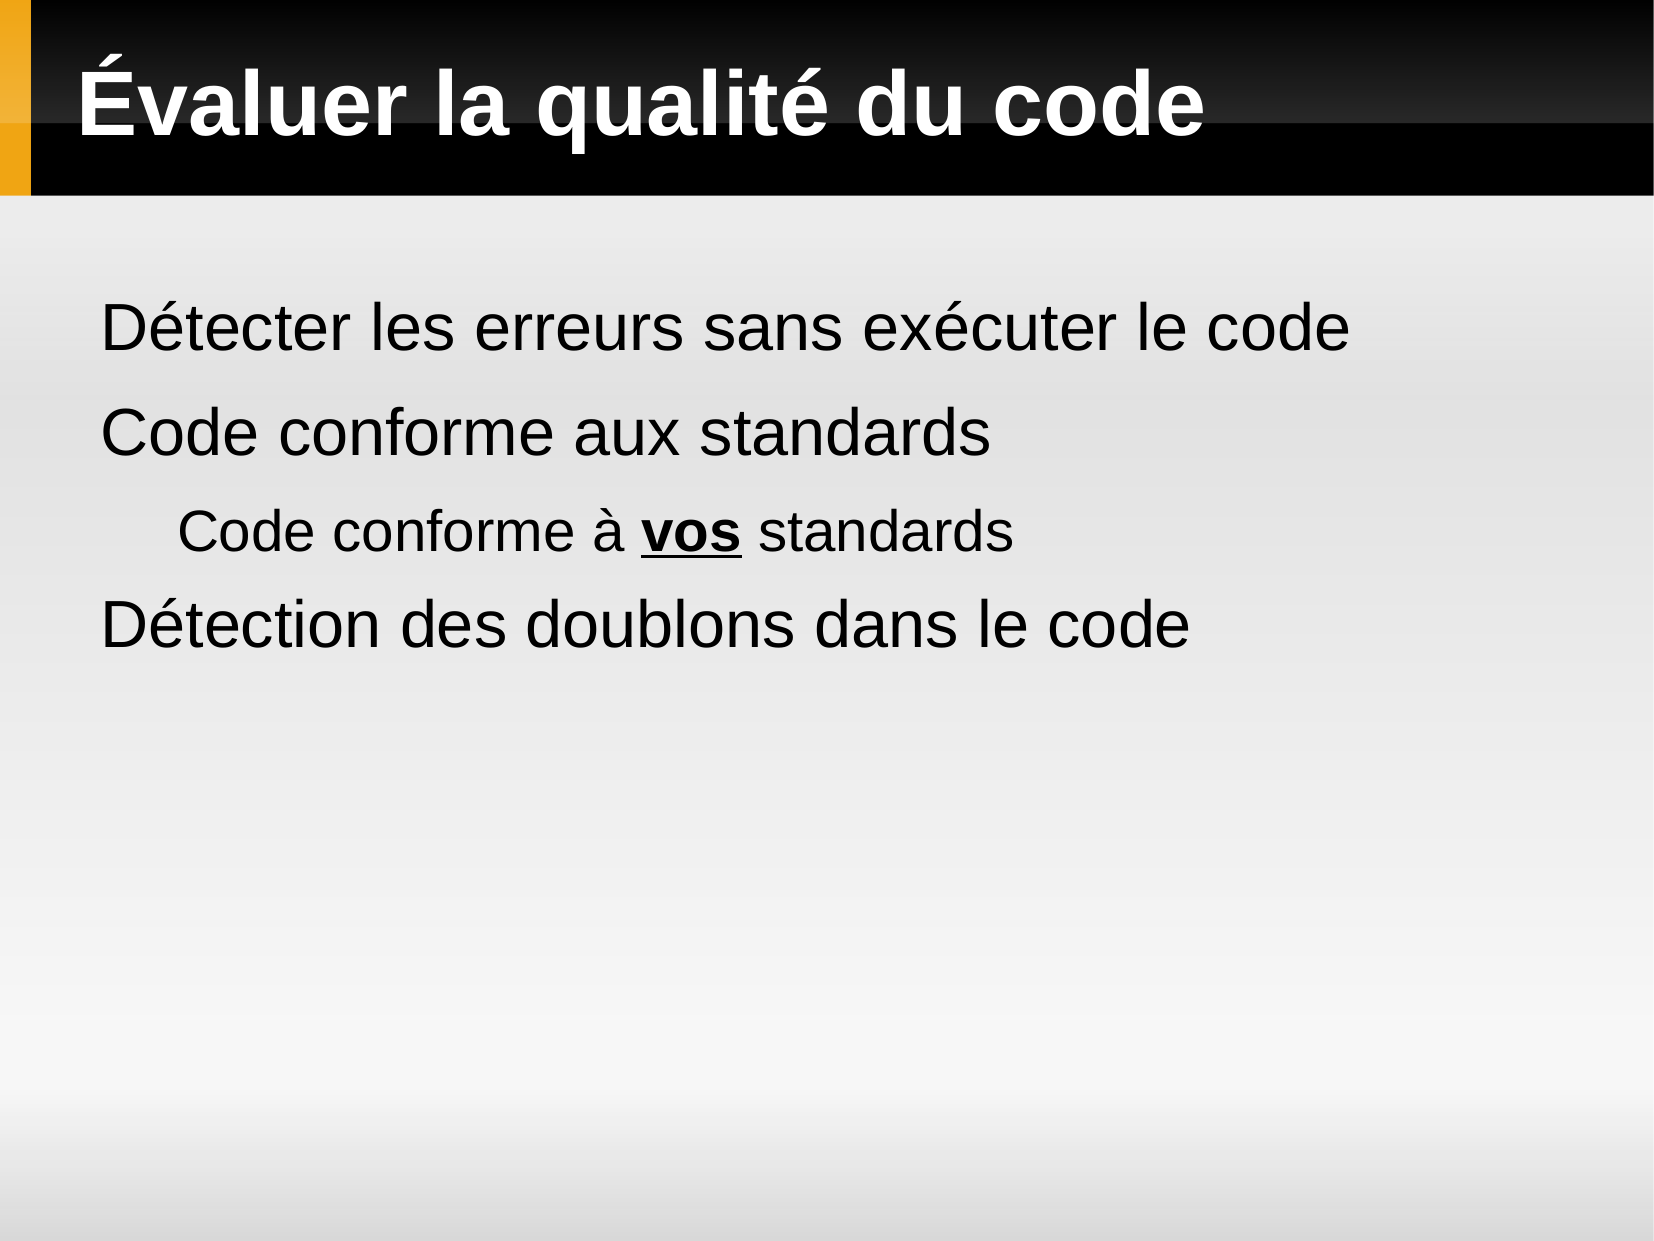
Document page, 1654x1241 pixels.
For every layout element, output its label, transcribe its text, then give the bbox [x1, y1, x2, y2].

title Évaluer la qualité du code [76, 7, 1565, 200]
picture [0, 0, 1654, 1241]
list Détecter les erreurs sans exécuter le code Code conforme aux standards Code conforme à vos standards Détection des doublons dans le code [82, 290, 1571, 1094]
